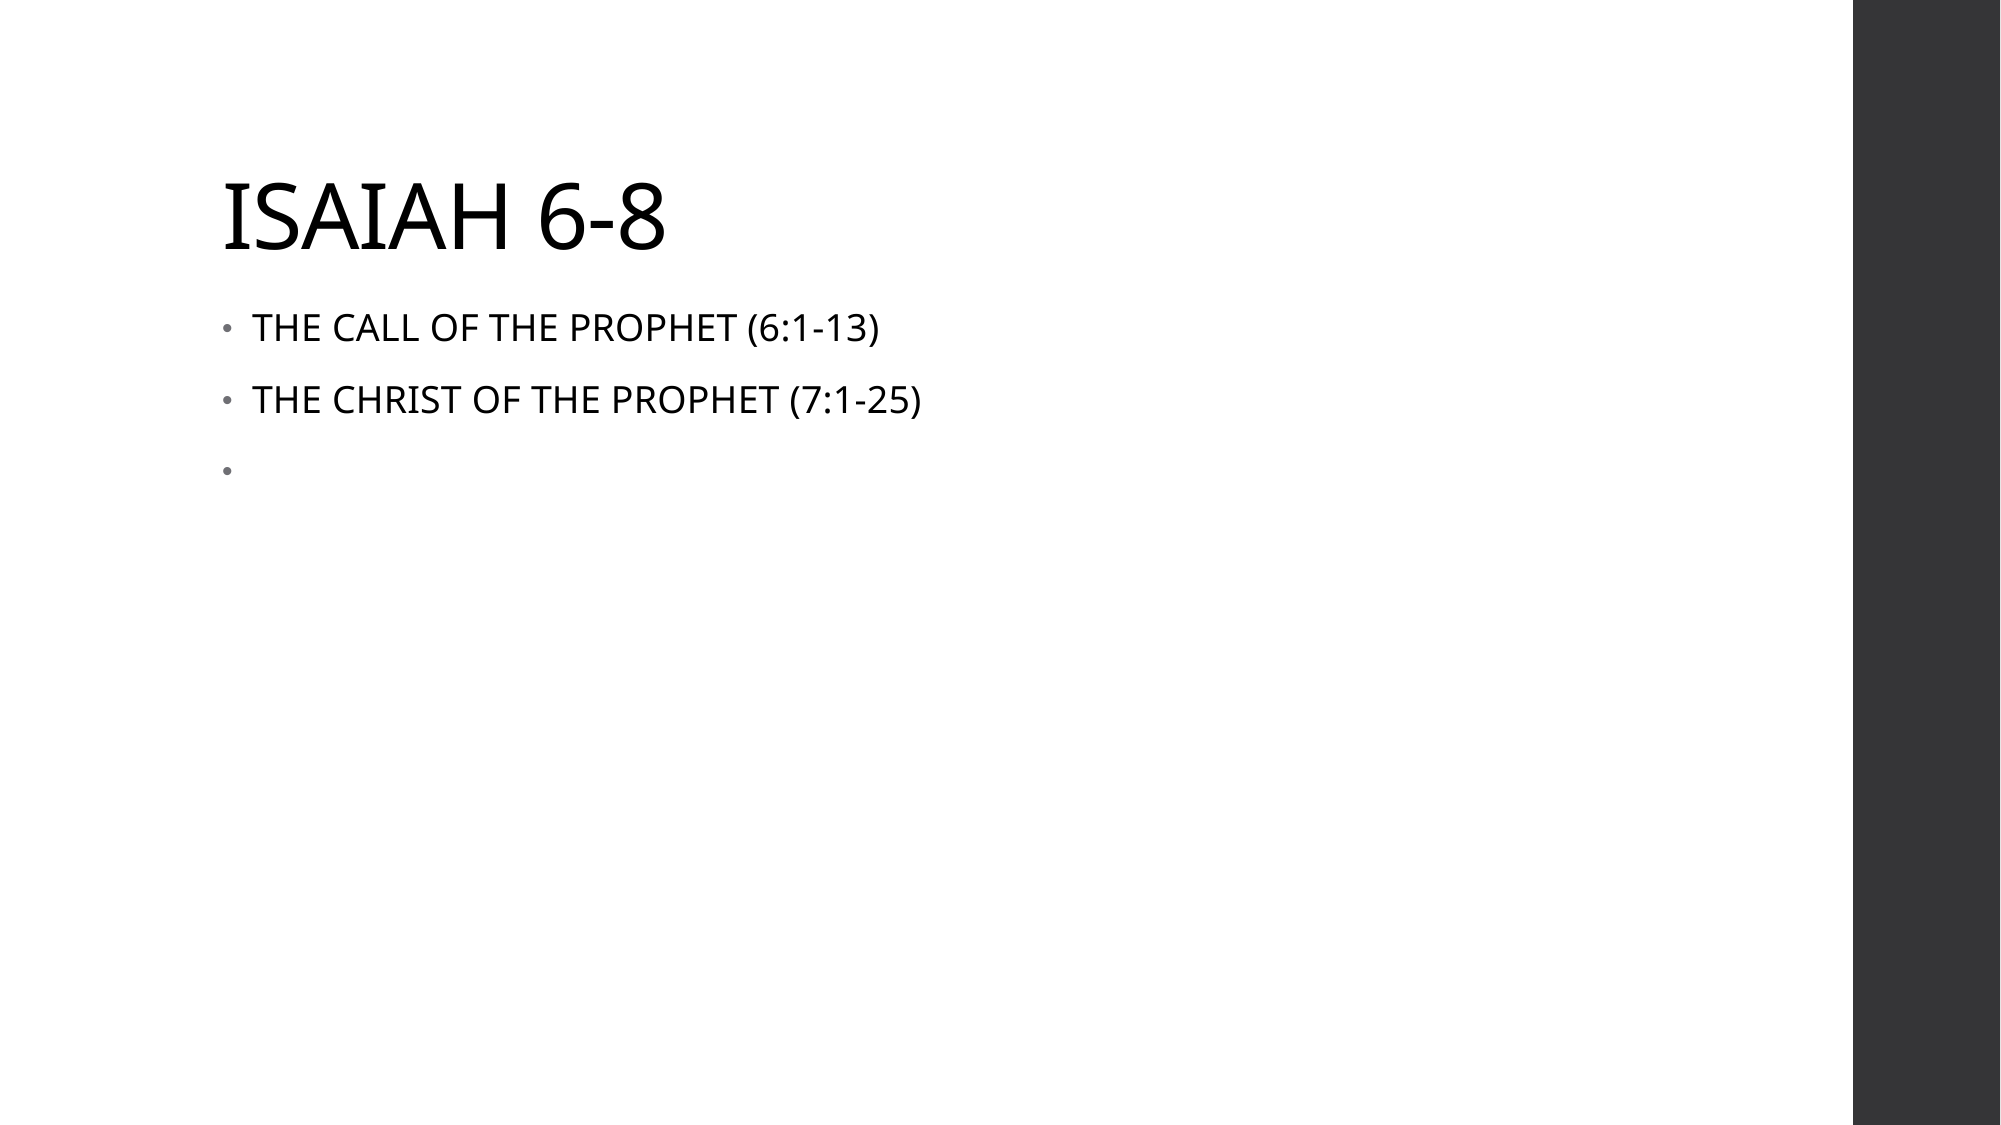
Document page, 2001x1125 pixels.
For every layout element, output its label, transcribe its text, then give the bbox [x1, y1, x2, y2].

list THE CALL OF THE PROPHET (6:1-13) THE CHRIST OF THE PROPHET (7:1-25) [206, 299, 1617, 1014]
title ISAIAH 6-8 [206, 60, 1797, 278]
